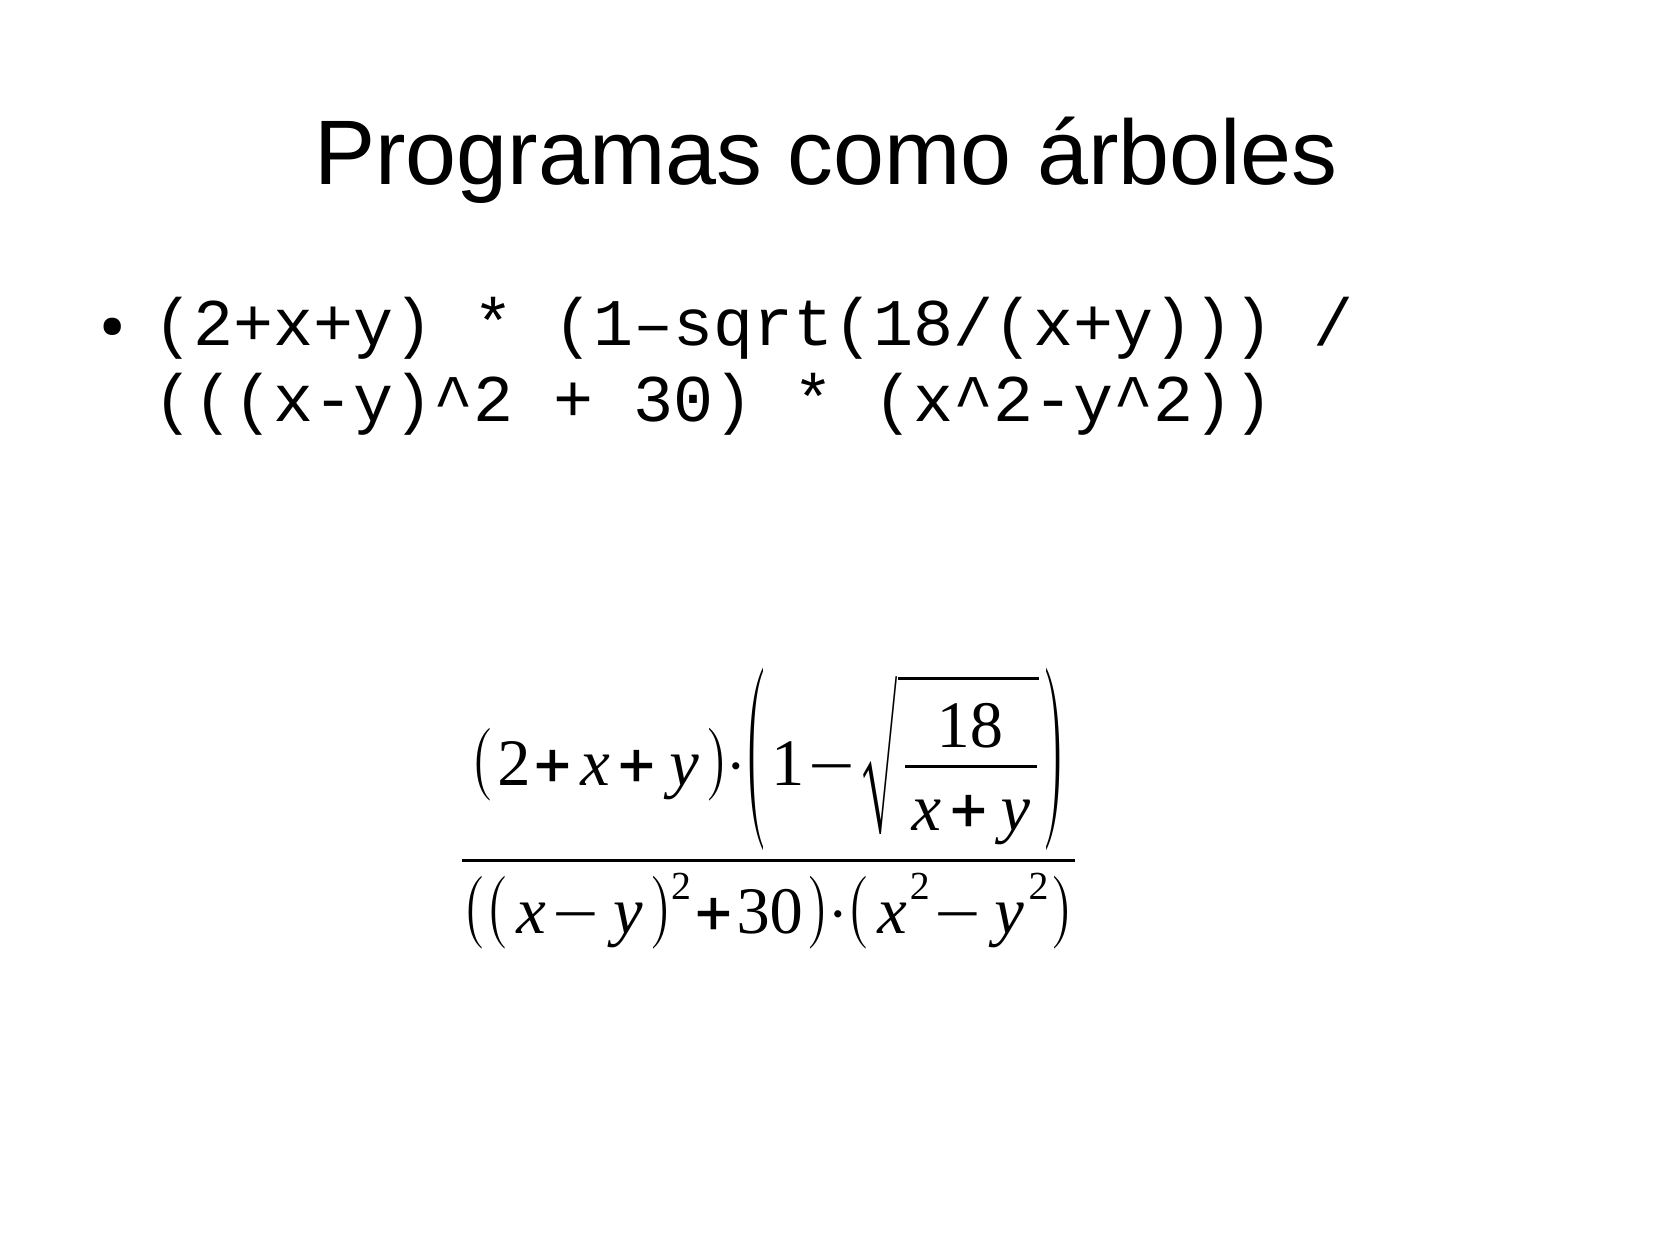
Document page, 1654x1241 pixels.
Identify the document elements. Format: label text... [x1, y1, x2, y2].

chart [452, 664, 1085, 952]
list (2+x+y) * (1–sqrt(18/(x+y))) / (((x-y)^2 + 30) * (x^2-y^2)) [82, 290, 1571, 1010]
title Programas como árboles [82, 49, 1571, 257]
